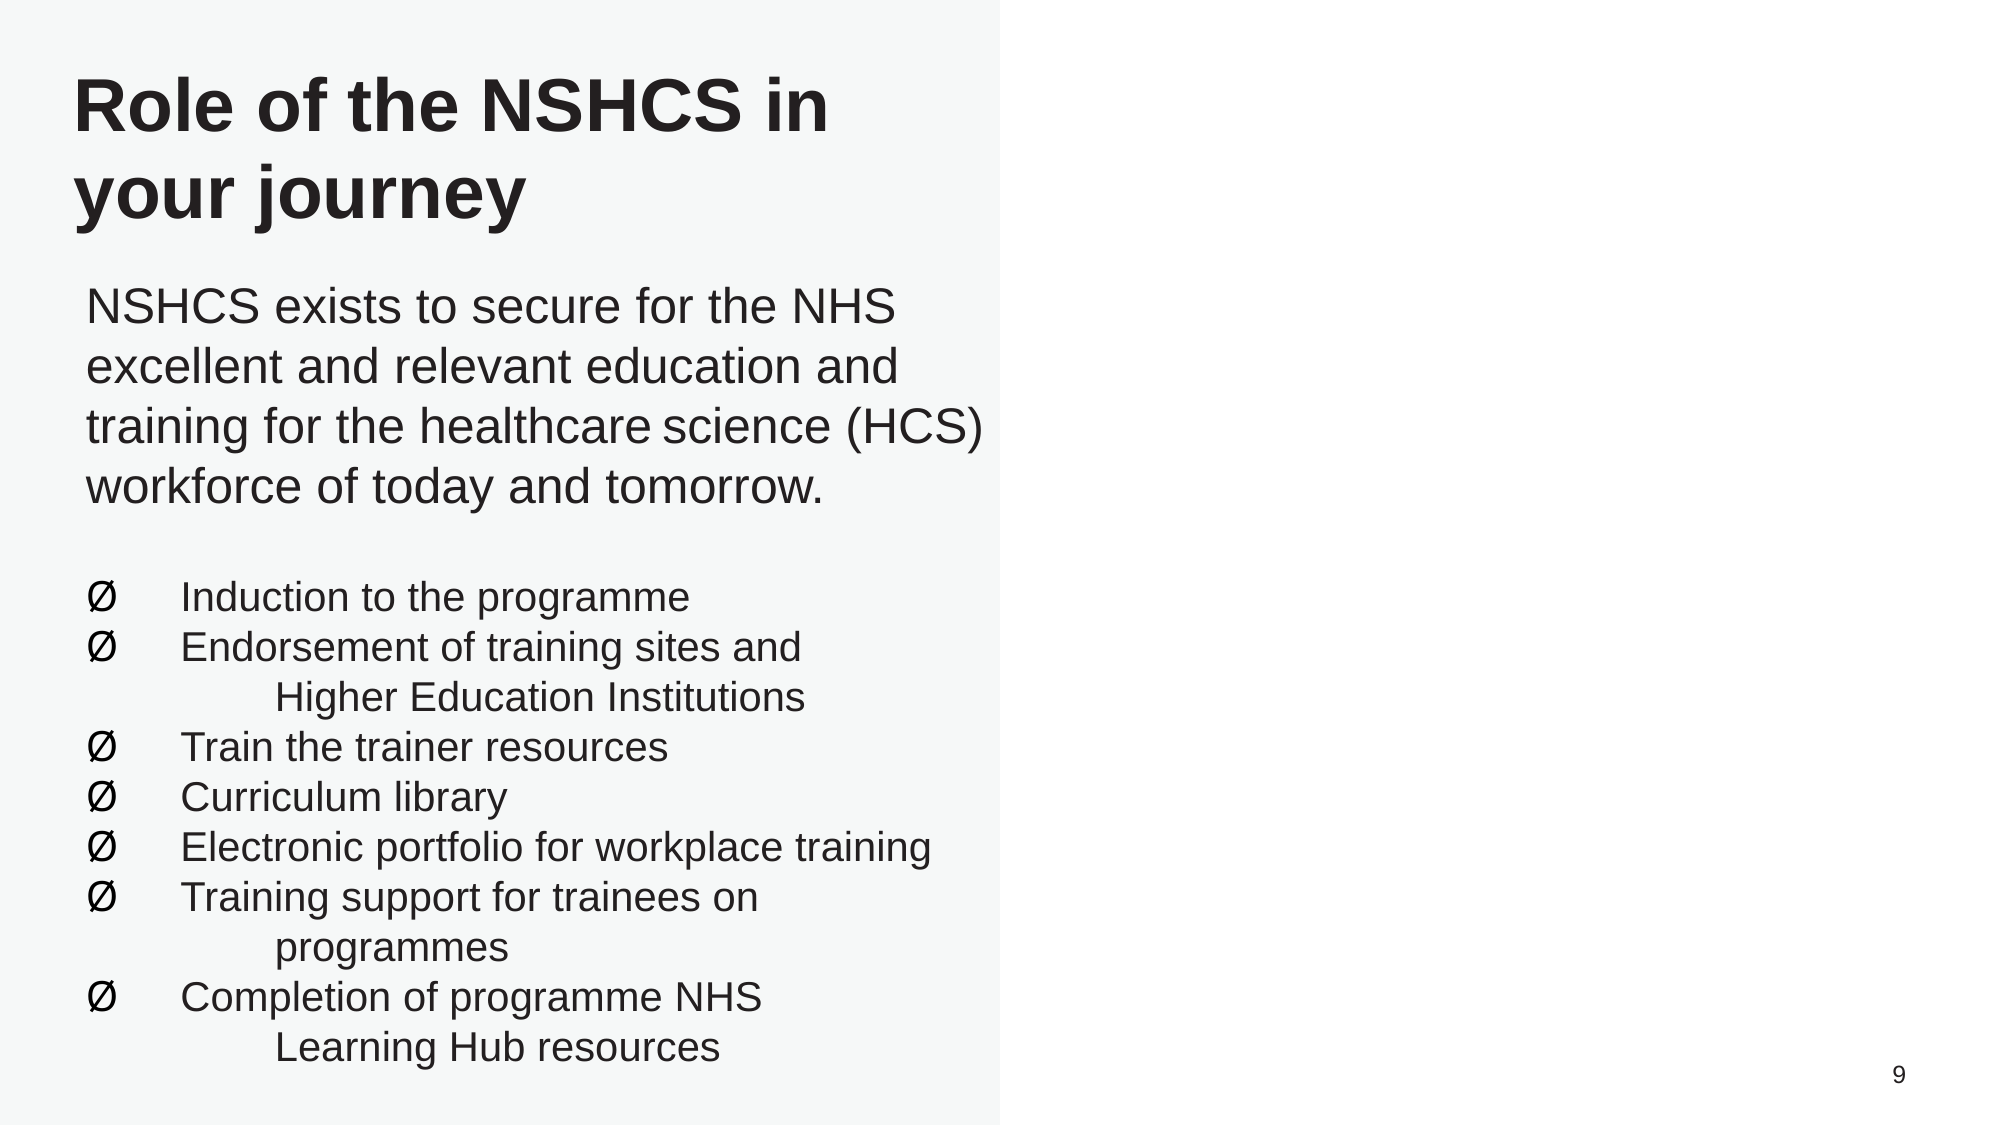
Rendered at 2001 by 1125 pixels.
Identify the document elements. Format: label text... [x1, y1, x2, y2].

text_box NSHCS exists to secure for the NHS excellent and relevant education and training for the healthcare science (HCS) workforce of today and tomorrow. [70, 265, 1000, 524]
title Role of the NSHCS in your journey [58, 26, 864, 266]
text_box Induction to the programme Endorsement of training sites and Higher Education Institutions Train the trainer resources Curriculum library Electronic portfolio for workplace training Training support for trainees on programmes Completion of programme NHS Learning Hub resources [70, 562, 951, 1083]
